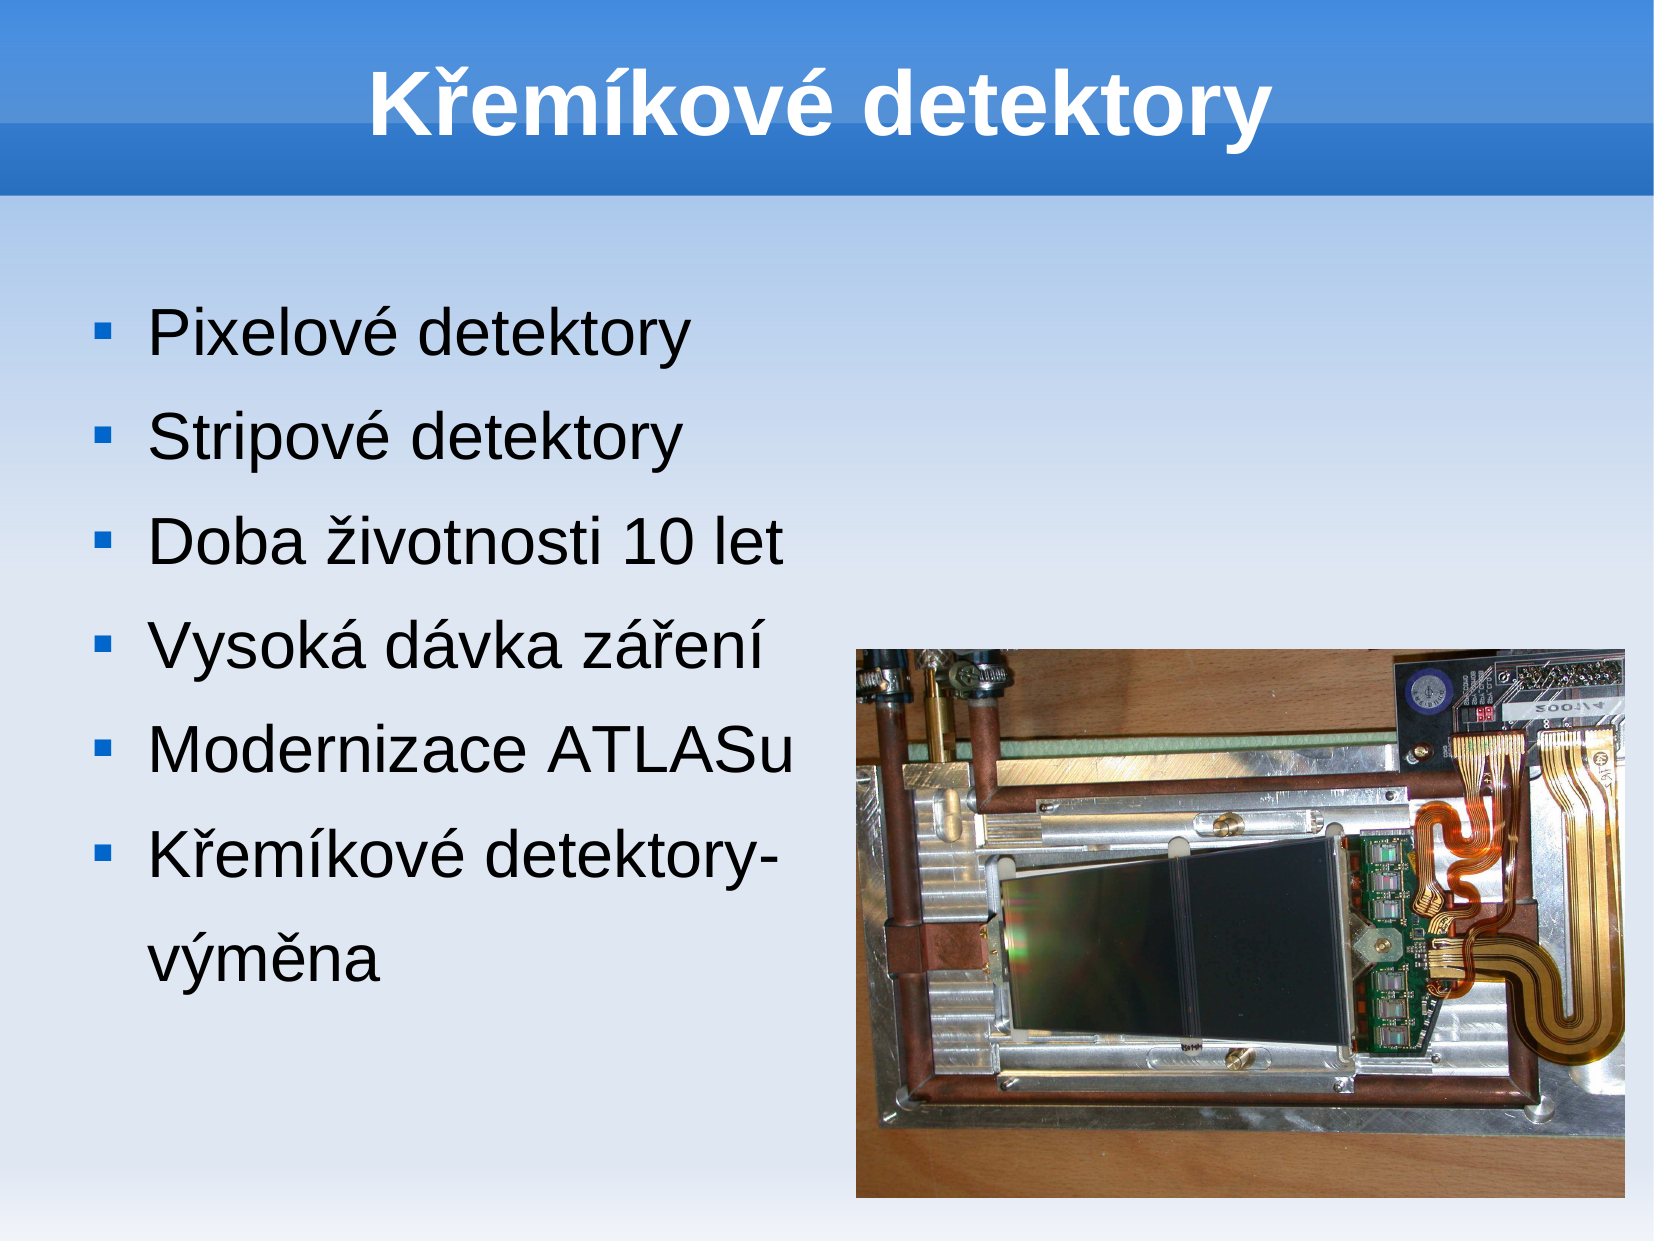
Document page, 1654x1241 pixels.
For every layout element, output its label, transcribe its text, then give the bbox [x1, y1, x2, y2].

picture [0, 0, 1654, 1241]
list Pixelové detektory Stripové detektory Doba životnosti 10 let Vysoká dávka záření Modernizace ATLASu Křemíkové detektory- výměna [76, 295, 1565, 1099]
title Křemíkové detektory [76, 7, 1565, 200]
